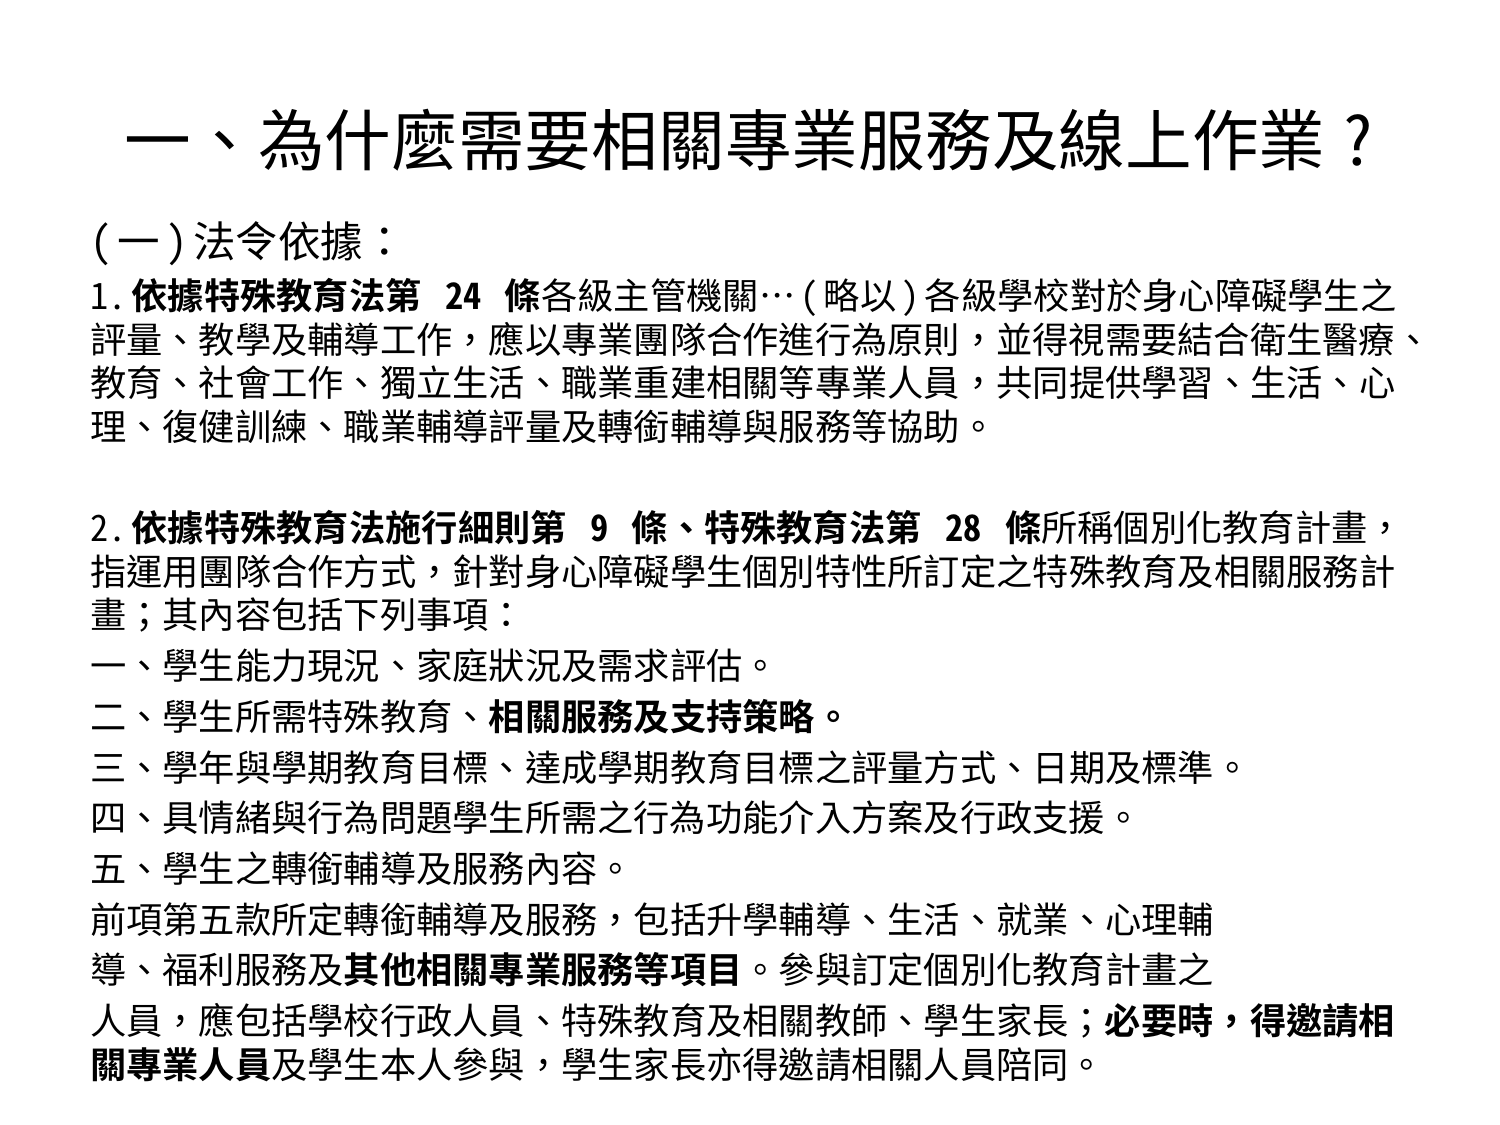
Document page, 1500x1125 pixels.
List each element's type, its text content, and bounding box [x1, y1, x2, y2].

list (一)法令依據： 1.依據特殊教育法第 24 條各級主管機關…(略以)各級學校對於身心障礙學生之評量、教學及輔導工作，應以專業團隊合作進行為原則，並得視需要結合衛生醫療、教育、社會工作、獨立生活、職業重建相關等專業人員，共同提供學習、生活、心理、復健訓練、職業輔導評量及轉銜輔導與服務等協助。 2.依據特殊教育法施行細則第 9 條、特殊教育法第 28 條所稱個別化教育計畫，指運用團隊合作方式，針對身心障礙學生個別特性所訂定之特殊教育及相關服務計畫；其內容包括下列事項： 一、學生能力現況、家庭狀況及需求評估。 二、學生所需特殊教育、相關服務及支持策略。 三、學年與學期教育目標、達成學期教育目標之評量方式、日期及標準。 四、具情緒與行為問題學生所需之行為功能介入方案及行政支援。 五、學生之轉銜輔導及服務內容。 前項第五款所定轉銜輔導及服務，包括升學輔導、生活、就業、心理輔 導、福利服務及其他相關專業服務等項目。參與訂定個別化教育計畫之 人員，應包括學校行政人員、特殊教育及相關教師、學生家長；必要時，得邀請相關專業人員及學生本人參與，學生家長亦得邀請相關人員陪同。 [75, 208, 1425, 1106]
title 一、為什麼需要相關專業服務及線上作業? [75, 45, 1425, 208]
